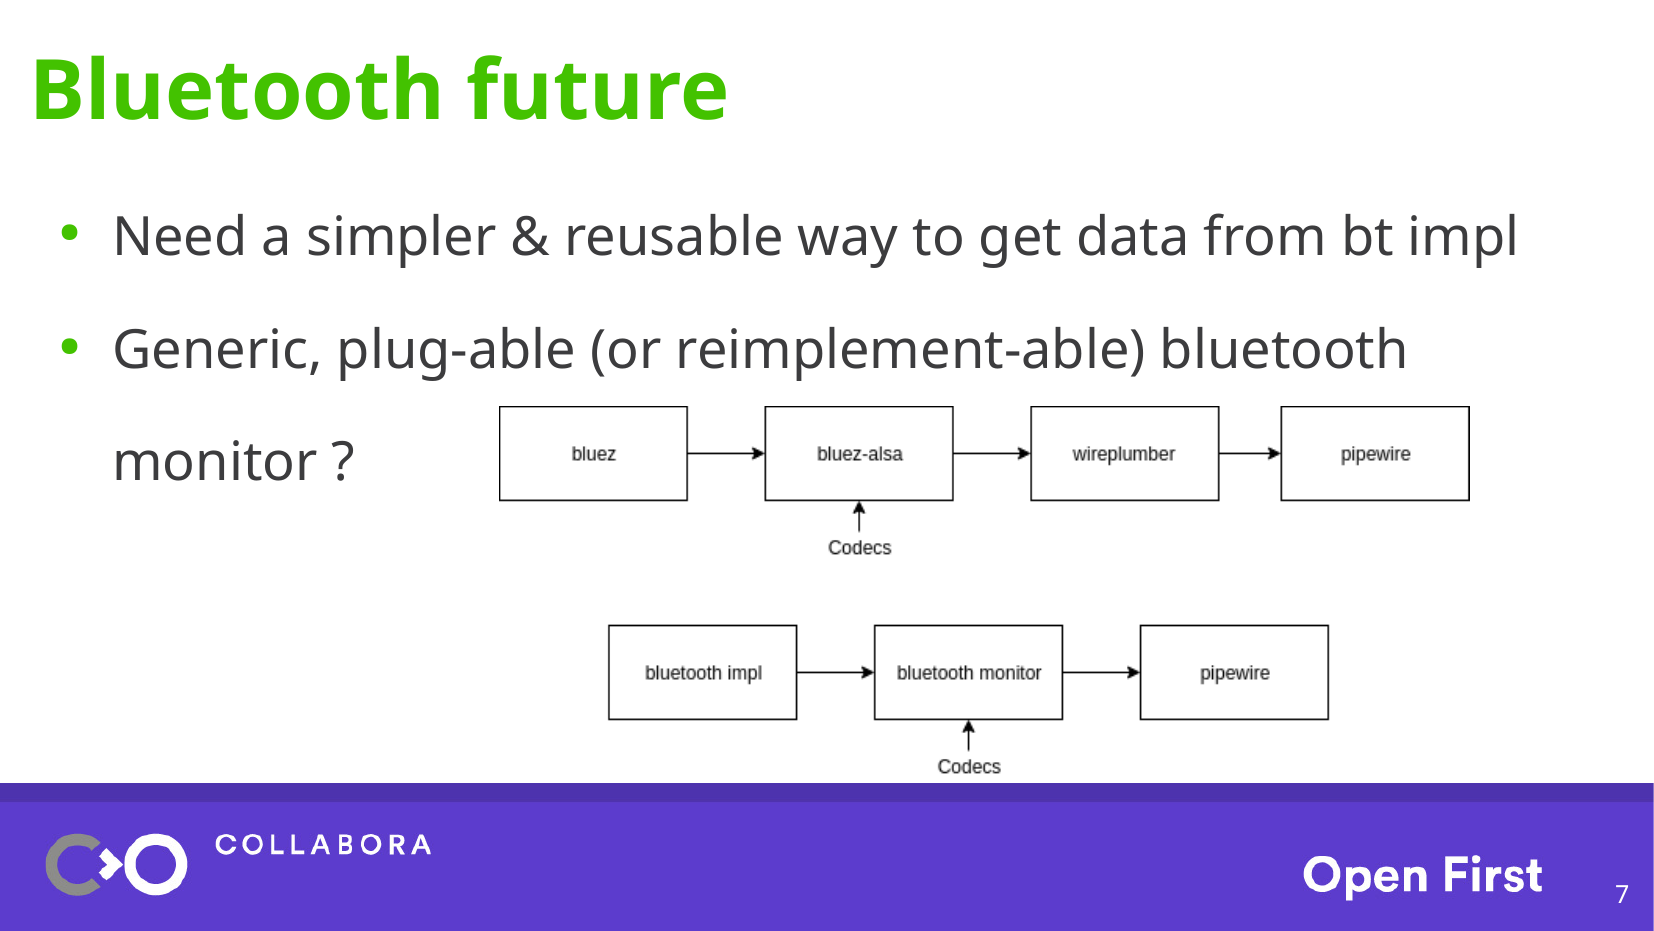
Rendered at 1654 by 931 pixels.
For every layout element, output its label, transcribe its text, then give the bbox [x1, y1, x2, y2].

picture [0, 0, 1654, 931]
list Need a simpler & reusable way to get data from bt impl Generic, plug-able (or reimplement-able) bluetooth monitor ? [41, 160, 1614, 804]
title Bluetooth future [29, 28, 1603, 147]
